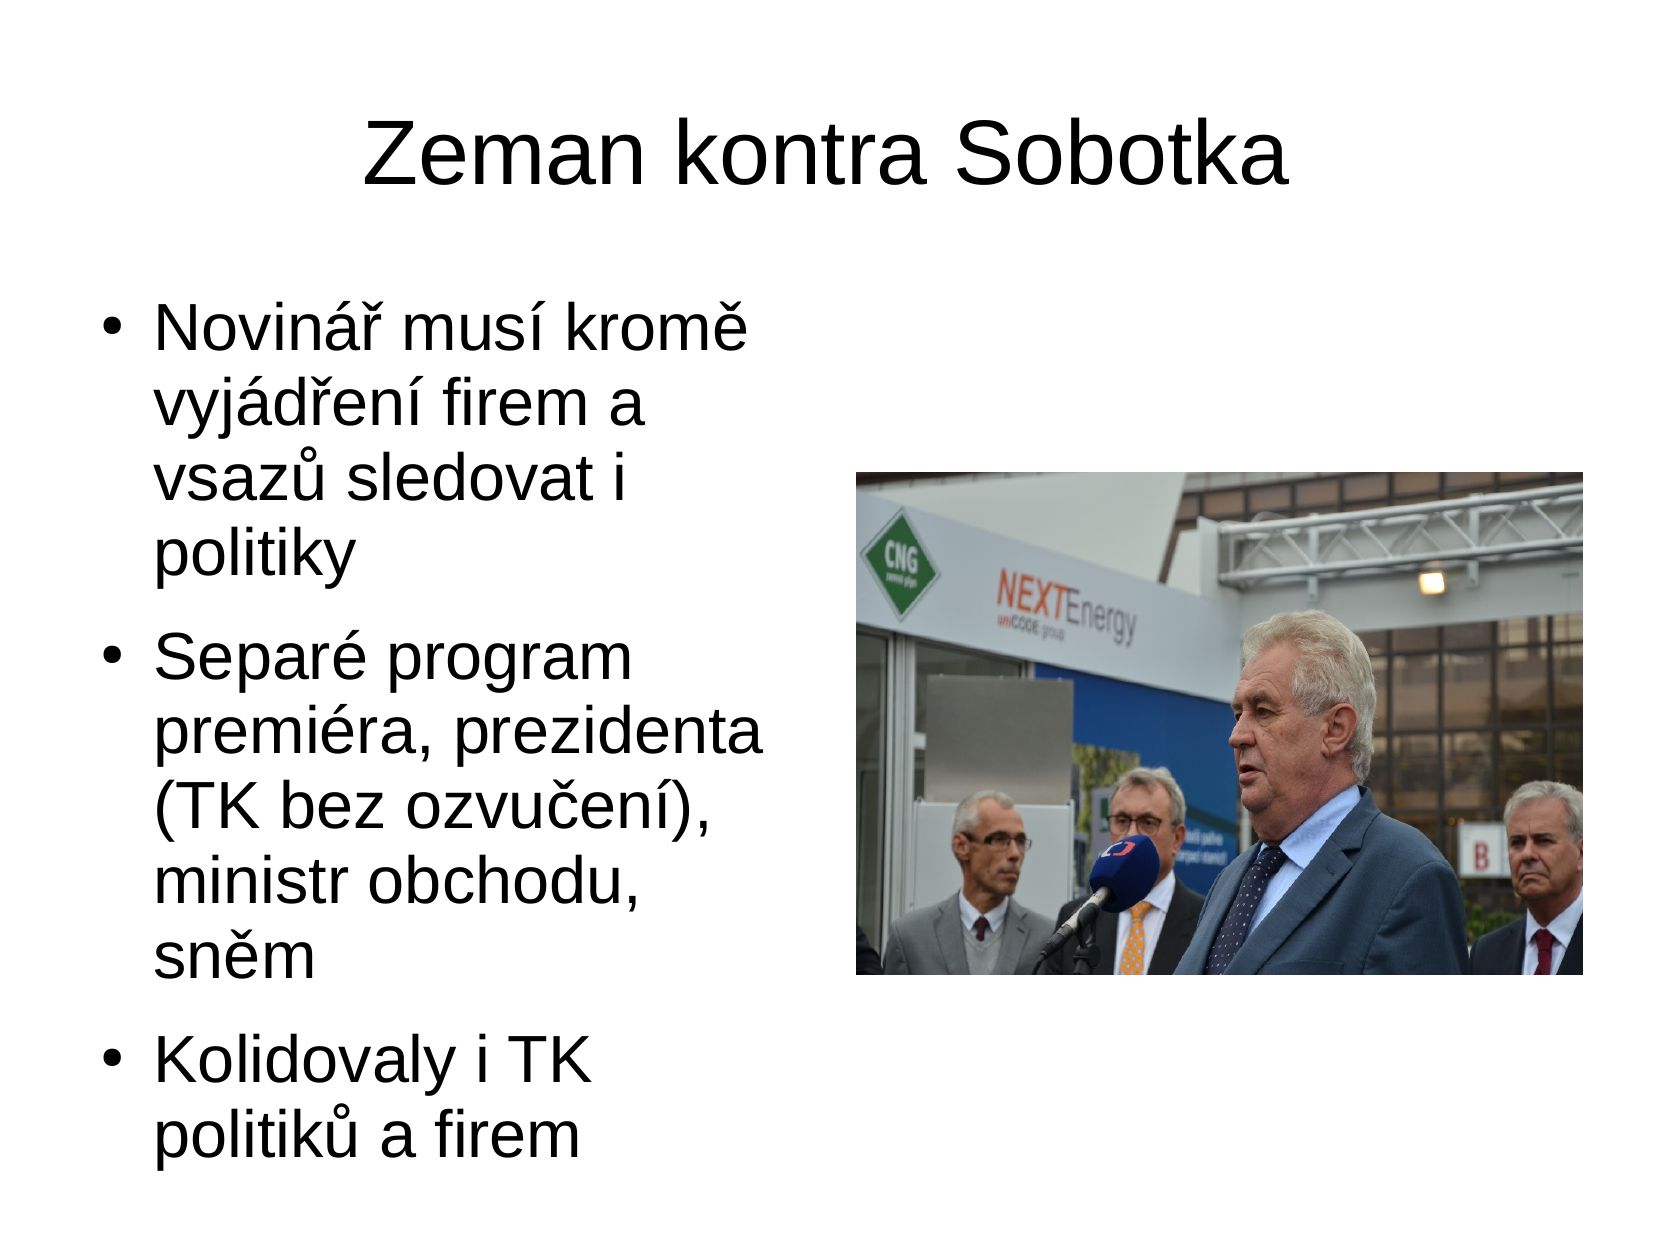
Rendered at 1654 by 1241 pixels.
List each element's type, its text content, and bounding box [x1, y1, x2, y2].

picture [856, 472, 1583, 975]
list Novinář musí kromě vyjádření firem a vsazů sledovat i politiky Separé program premiéra, prezidenta (TK bez ozvučení), ministr obchodu, sněm Kolidovaly i TK politiků a firem [82, 290, 809, 1172]
title Zeman kontra Sobotka [82, 49, 1571, 257]
